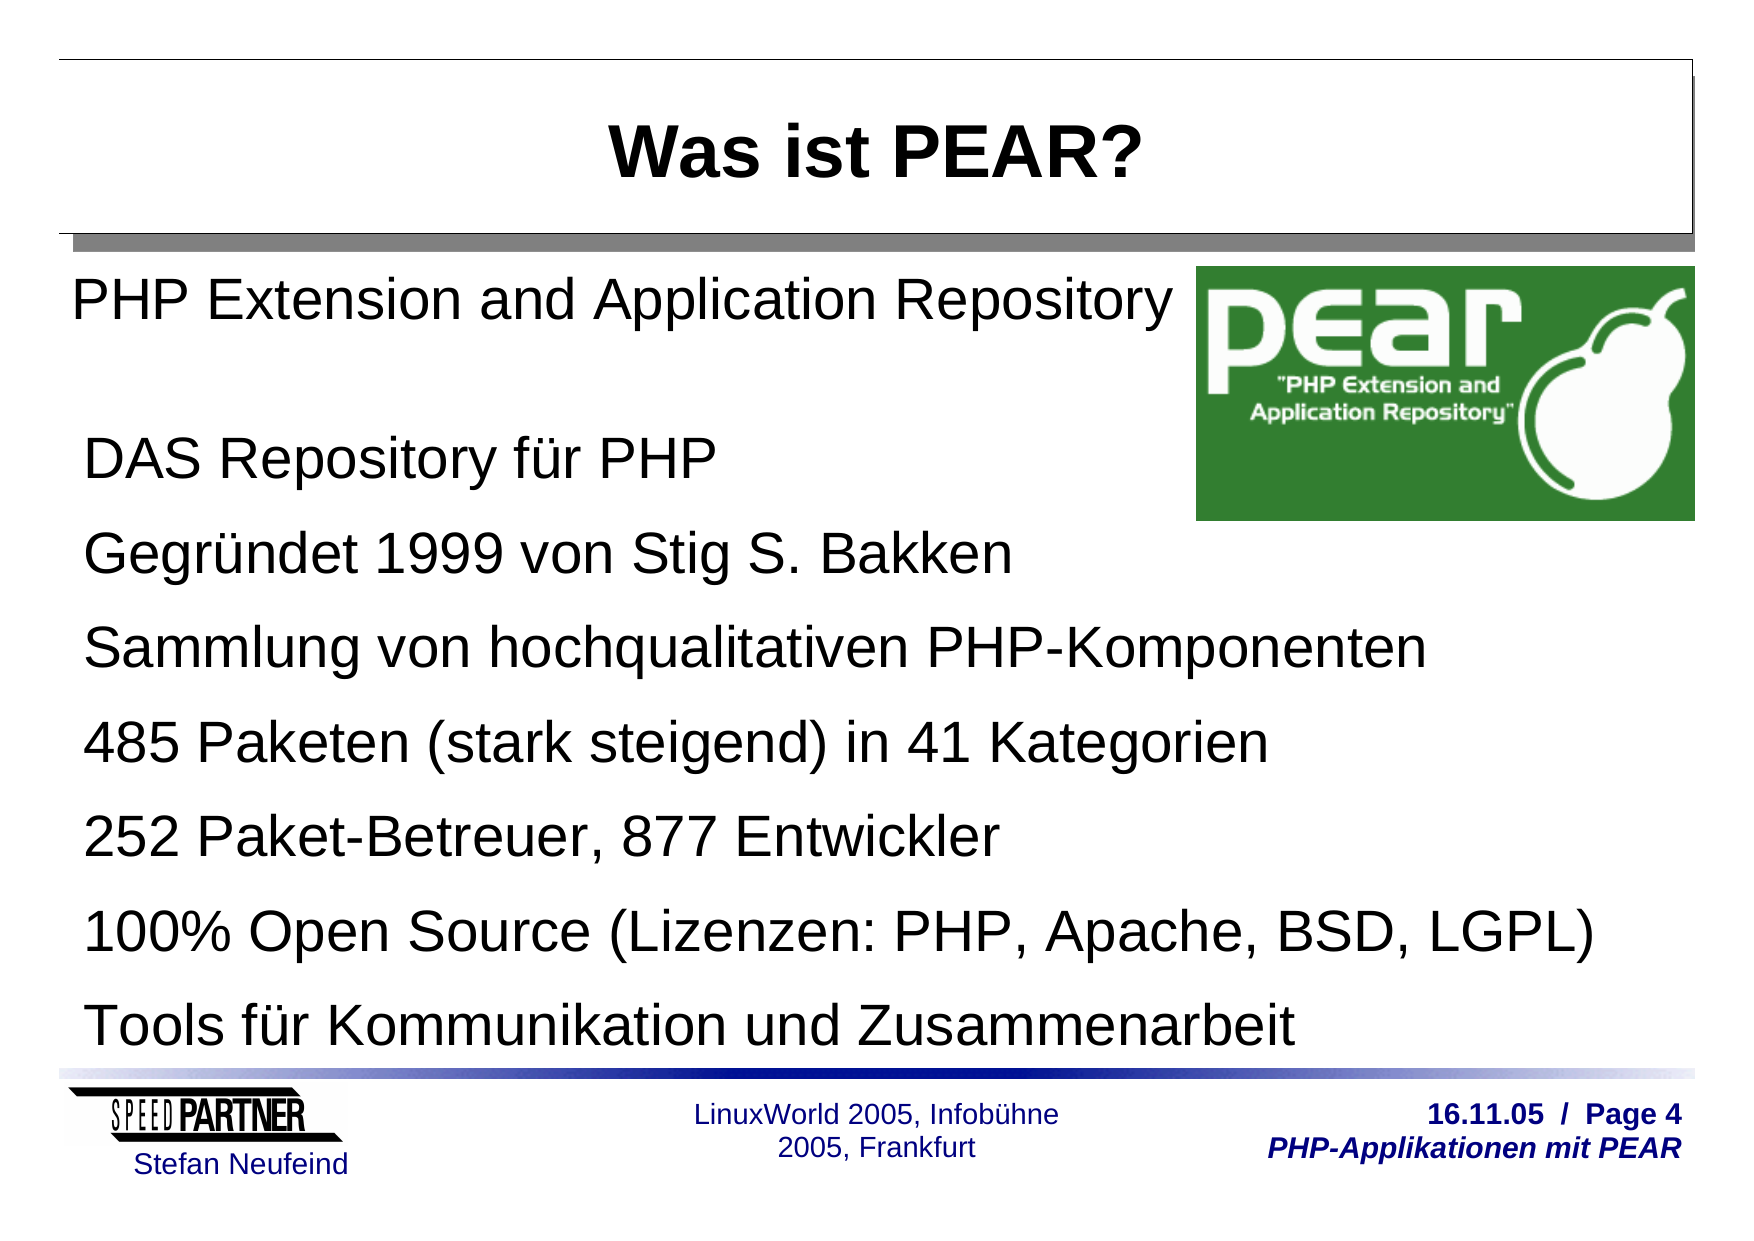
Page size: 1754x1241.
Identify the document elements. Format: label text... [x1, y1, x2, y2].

picture [59, 1068, 1695, 1079]
picture [1196, 266, 1695, 521]
title Was ist PEAR? [59, 59, 1695, 244]
list PHP Extension and Application Repository DAS Repository für PHP Gegründet 1999 von Stig S. Bakken Sammlung von hochqualitativen PHP-Komponenten 485 Paketen (stark steigend) in 41 Kategorien 252 Paket-Betreuer, 877 Entwickler 100% Open Source (Lizenzen: PHP, Apache, BSD, LGPL) Tools für Kommunikation und Zusammenarbeit [71, 266, 1695, 1067]
picture [64, 1082, 348, 1146]
